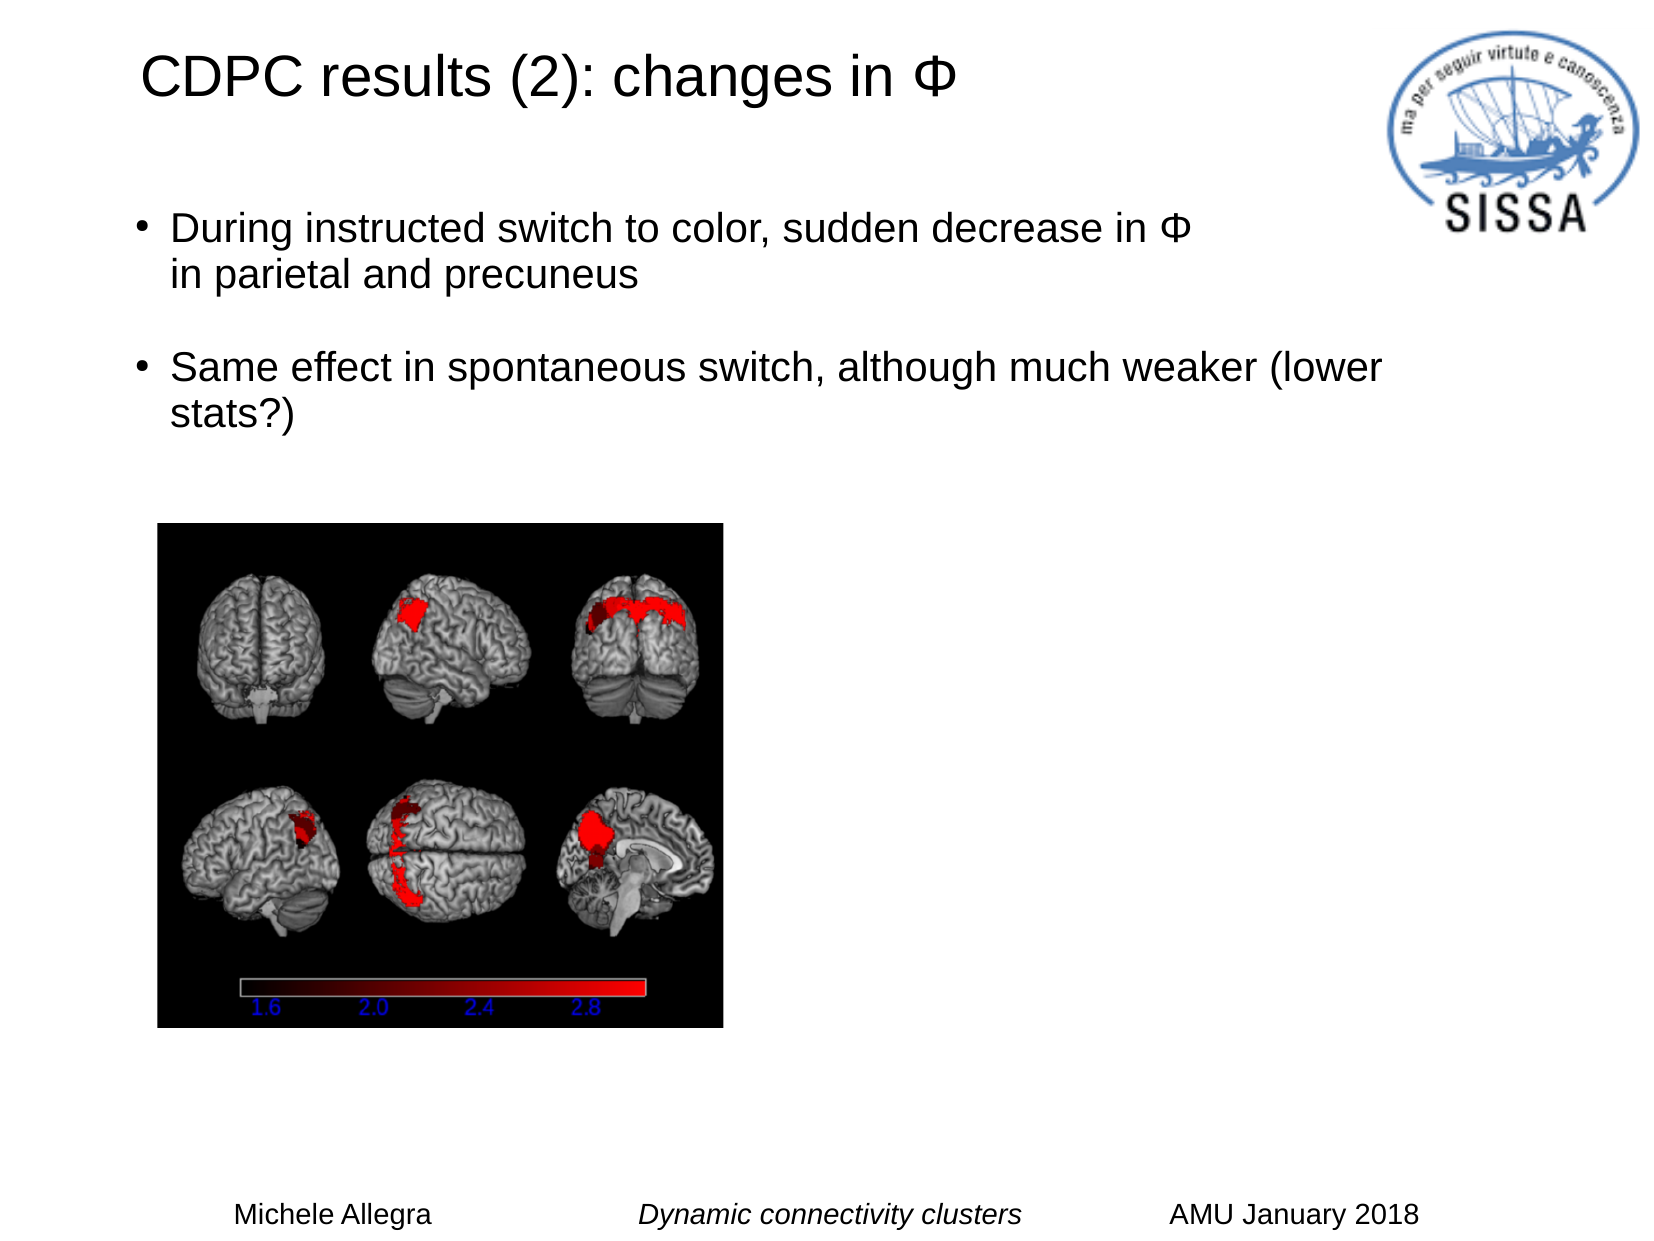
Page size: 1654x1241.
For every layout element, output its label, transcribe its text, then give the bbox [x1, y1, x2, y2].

picture [1372, 27, 1654, 238]
text_box During instructed switch to color, sudden decrease in Φ in parietal and precuneus Same effect in spontaneous switch, although much weaker (lower stats?) [120, 150, 1486, 1061]
picture [157, 523, 724, 1028]
title Michele Allegra Dynamic connectivity clusters AMU January 2018 [82, 1177, 1572, 1241]
title CDPC results (2): changes in Φ [5, 0, 1094, 180]
